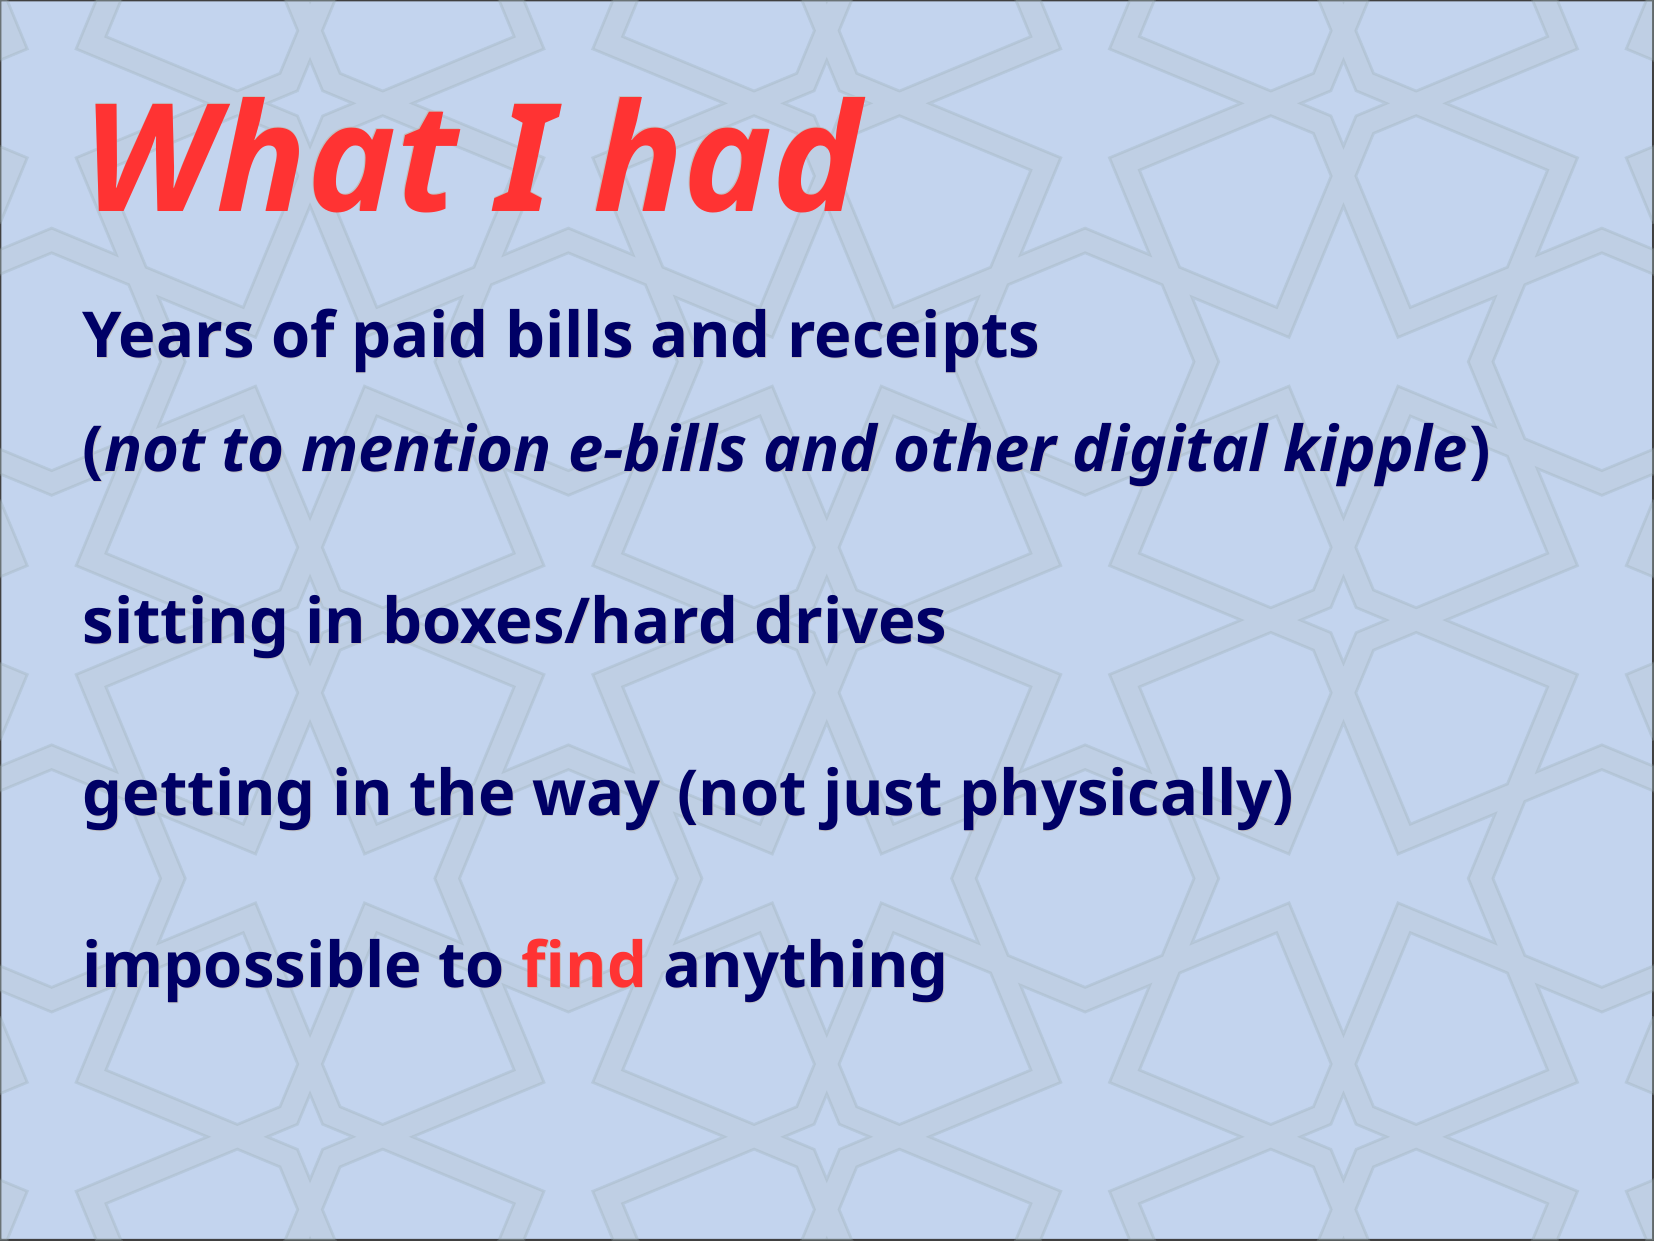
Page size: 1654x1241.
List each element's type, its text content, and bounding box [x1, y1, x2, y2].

list Years of paid bills and receipts (not to mention e-bills and other digital kipple) sitting in boxes/hard drives getting in the way (not just physically) impossible to find anything [82, 290, 1571, 1010]
title What I had [82, 49, 1571, 257]
